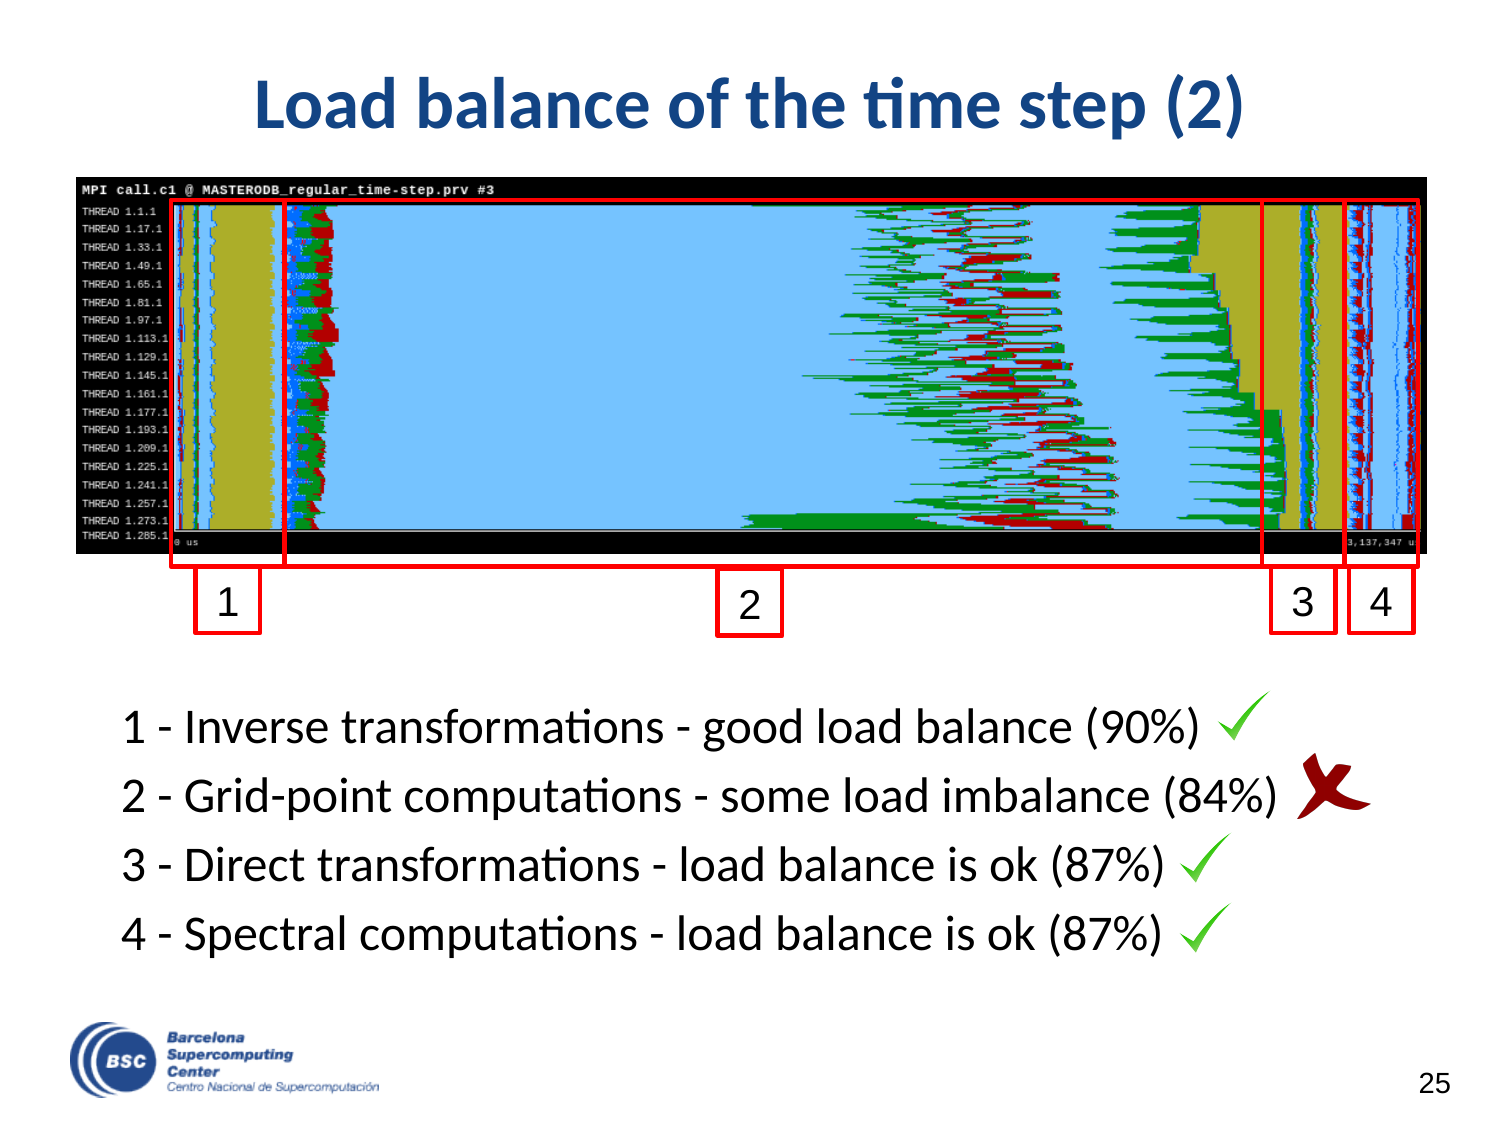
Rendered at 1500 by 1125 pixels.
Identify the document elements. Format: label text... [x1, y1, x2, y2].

slide_number <number> [1403, 1038, 1494, 1125]
title Load balance of the time step (2) [76, 35, 1427, 174]
picture [76, 177, 1427, 554]
picture [173, 202, 282, 554]
text_box 4 [1348, 566, 1414, 633]
picture [1264, 202, 1342, 554]
picture [1179, 902, 1232, 953]
picture [287, 202, 1260, 554]
text_box 1 - Inverse transformations - good load balance (90%) 2 - Grid-point computations - some load imbalance (84%) 3 - Direct transformations - load balance is ok (87%) 4 - Spectral computations - load balance is ok (87%) [105, 669, 1325, 992]
picture [1297, 753, 1371, 819]
text_box 1 [195, 566, 261, 633]
picture [1347, 202, 1416, 554]
picture [1179, 832, 1232, 883]
text_box 3 [1270, 566, 1336, 633]
picture [70, 1022, 379, 1098]
picture [1217, 690, 1271, 742]
text_box 2 [717, 569, 783, 636]
